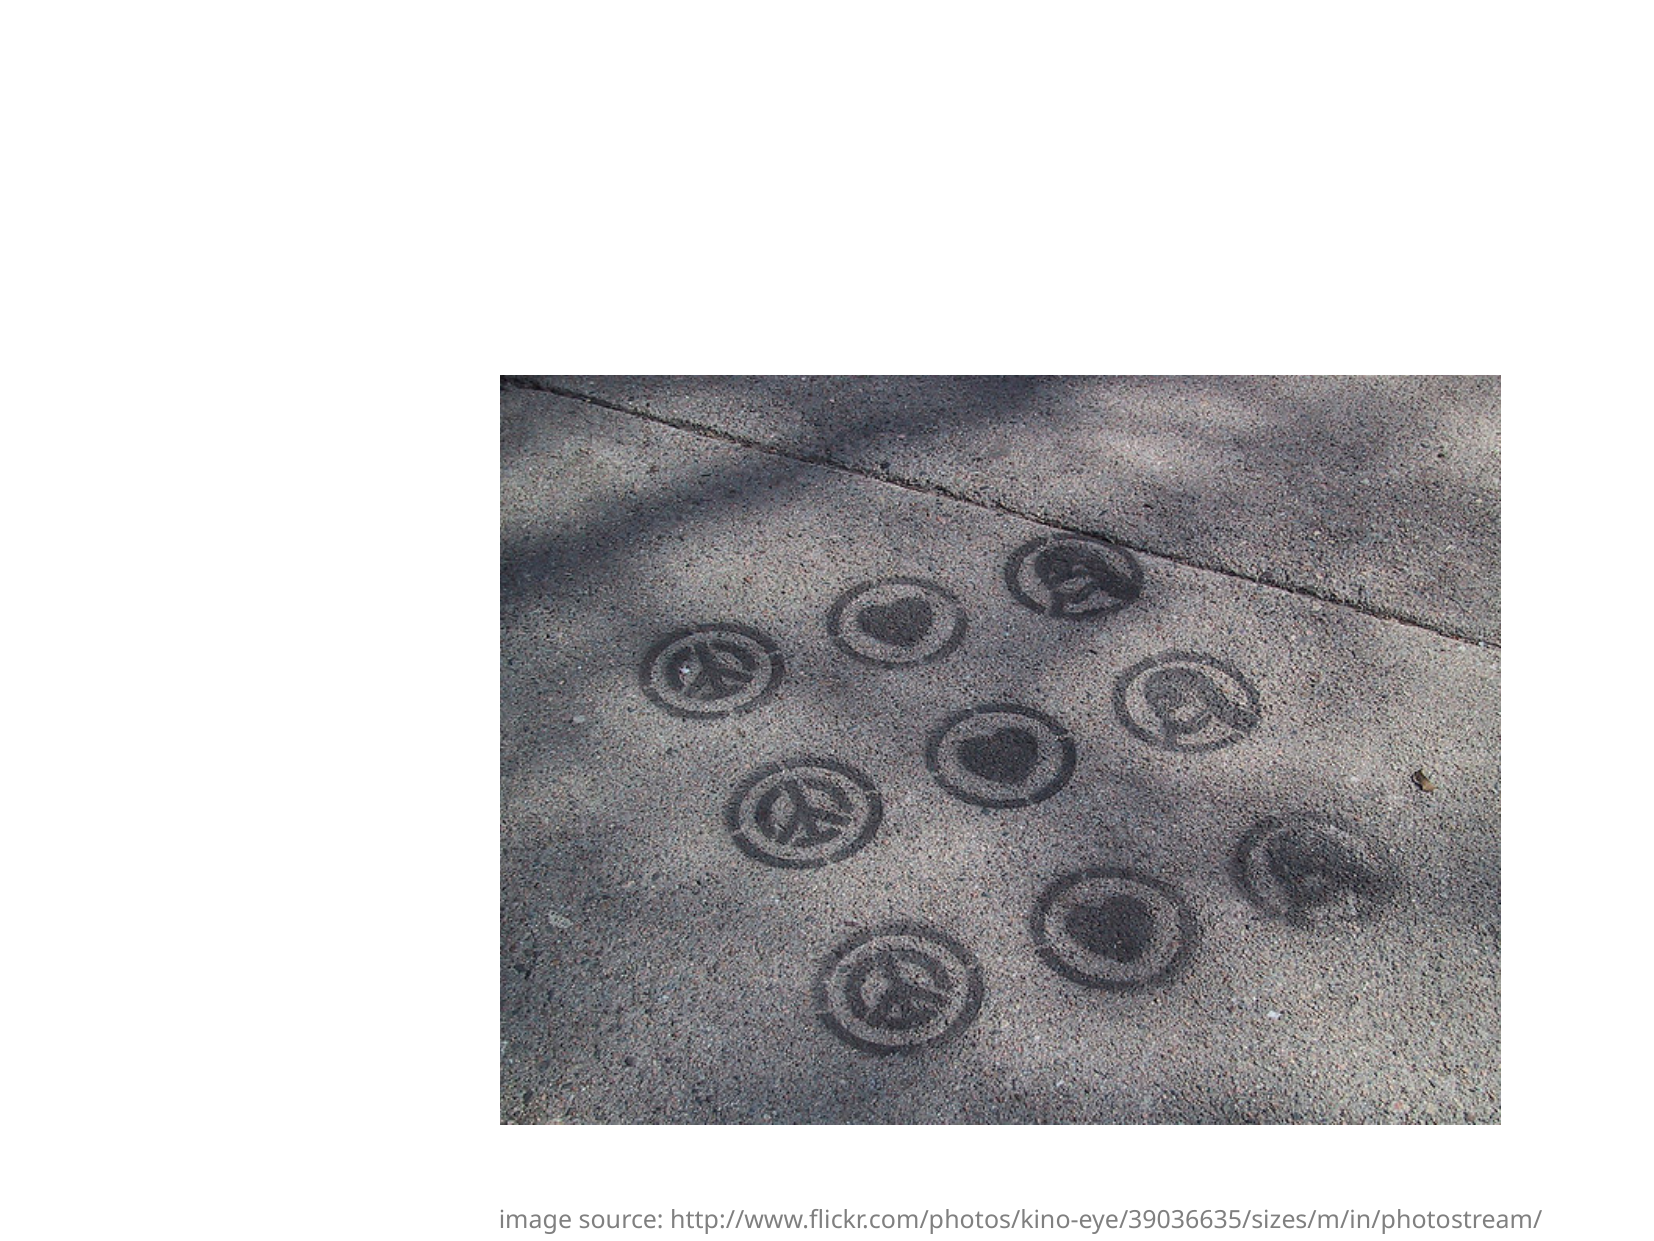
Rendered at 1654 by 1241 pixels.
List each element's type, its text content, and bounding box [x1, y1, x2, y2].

text_box image source: http://www.flickr.com/photos/kino-eye/39036635/sizes/m/in/photostream/ [483, 1194, 1654, 1241]
picture [500, 375, 1501, 1126]
